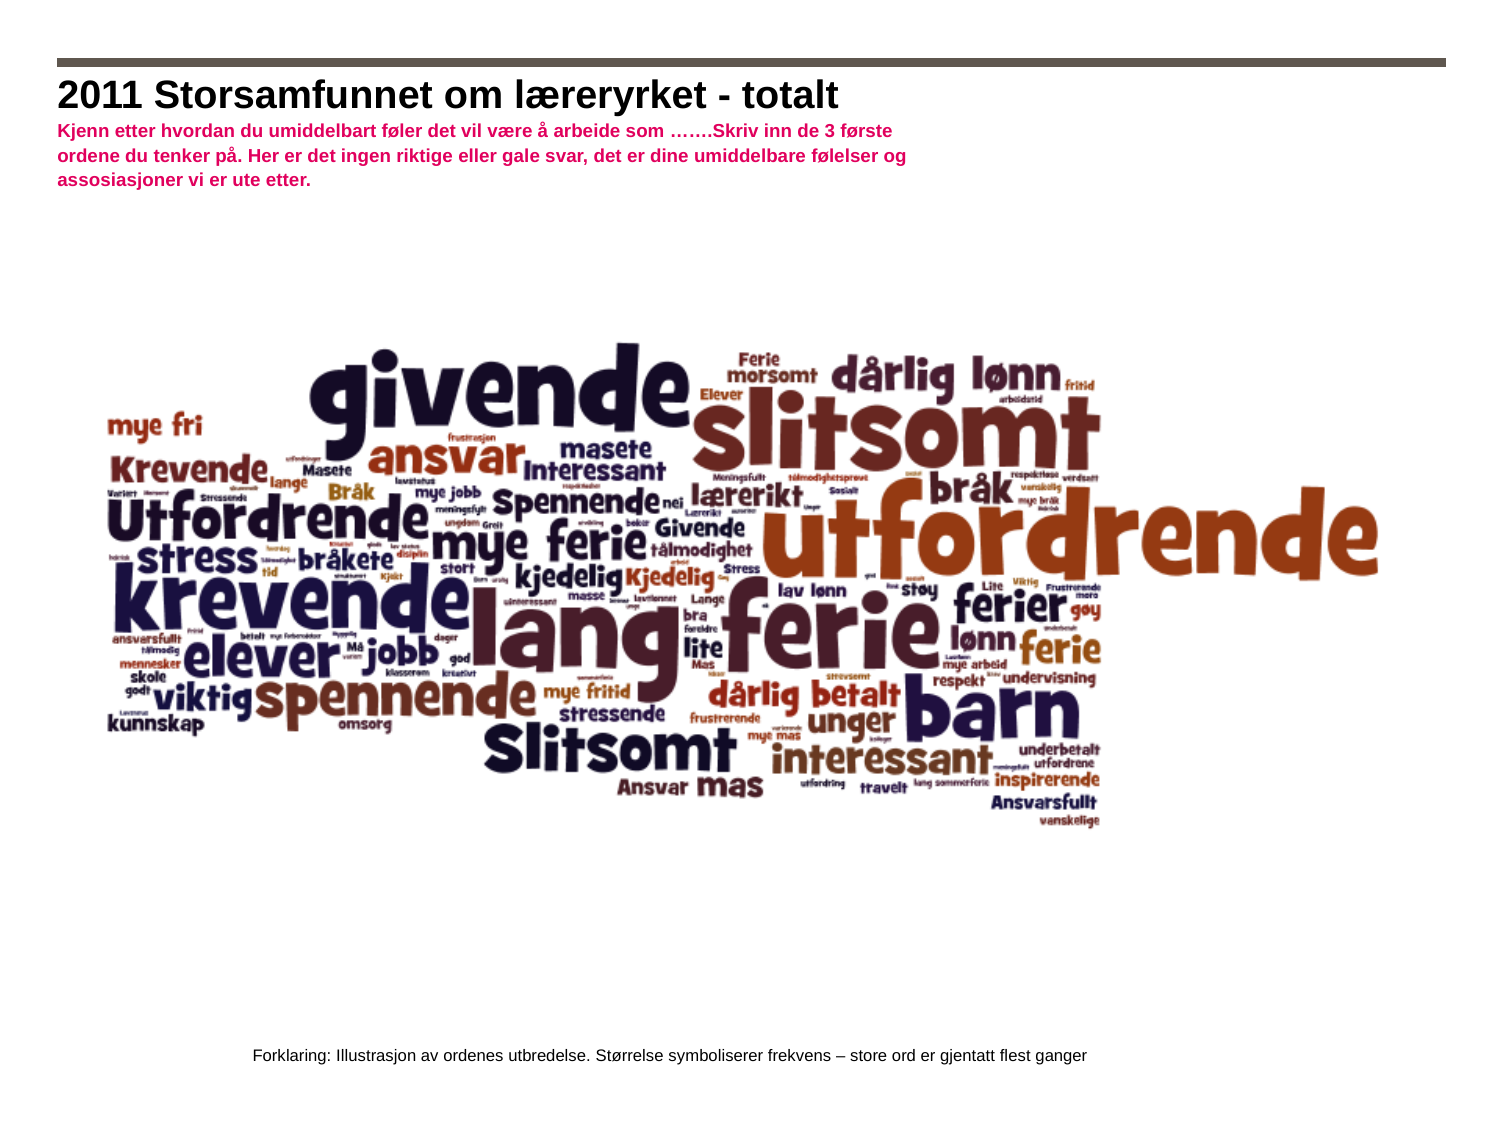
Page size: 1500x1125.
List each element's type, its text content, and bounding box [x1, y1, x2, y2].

picture [100, 251, 1400, 874]
title 2011 Storsamfunnet om læreryrket - totalt Kjenn etter hvordan du umiddelbart føler det vil være å arbeide som …….Skriv inn de 3 første ordene du tenker på. Her er det ingen riktige eller gale svar, det er dine umiddelbare følelser og assosiasjoner vi er ute etter. [57, 64, 939, 232]
text_box Forklaring: Illustrasjon av ordenes utbredelse. Størrelse symboliserer frekvens – store ord er gjentatt flest ganger [237, 1037, 1151, 1073]
